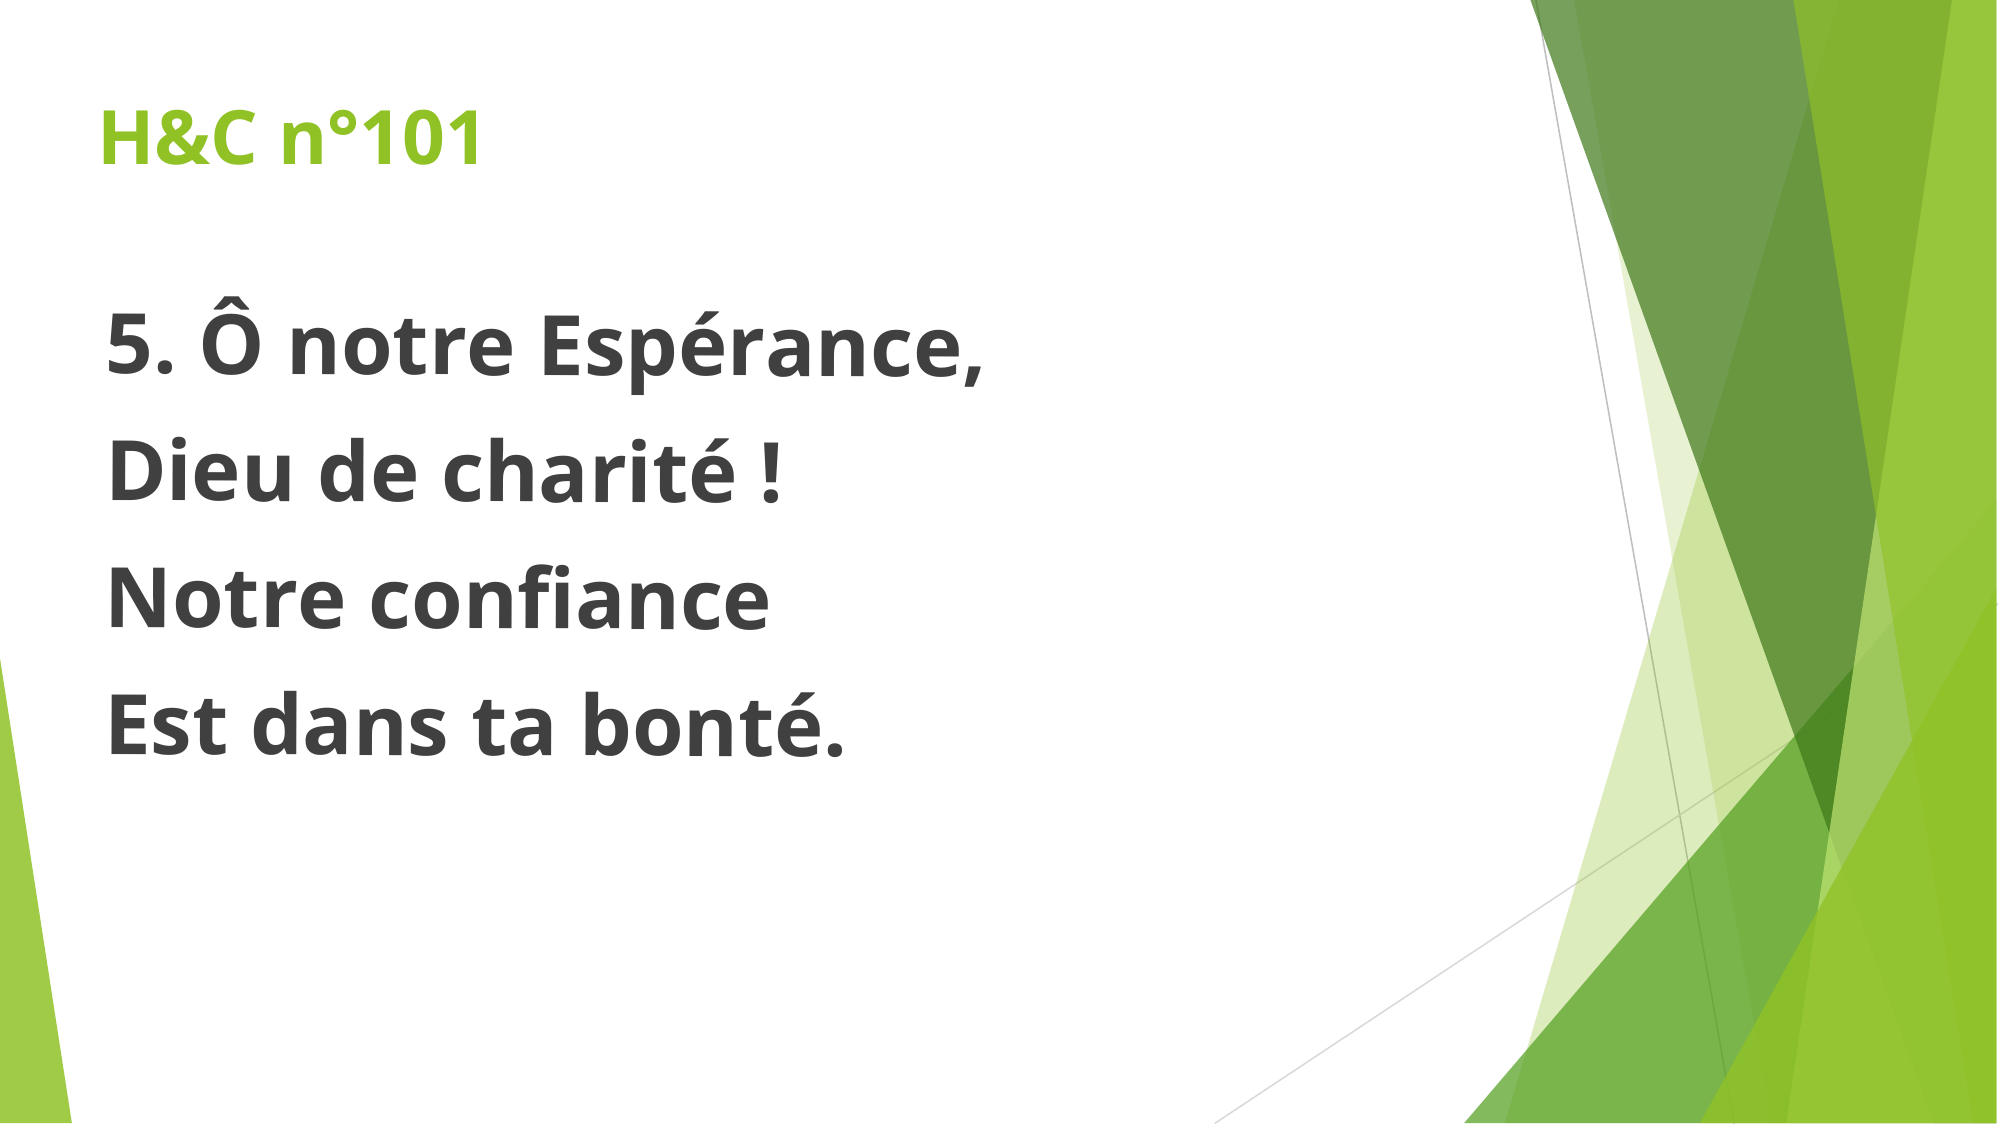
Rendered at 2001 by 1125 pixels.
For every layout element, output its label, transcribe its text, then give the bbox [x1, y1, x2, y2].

text_box 5. Ô notre Espérance, Dieu de charité ! Notre confiance Est dans ta bonté. [88, 267, 1958, 1086]
text_box H&C n°101 [82, 82, 697, 189]
